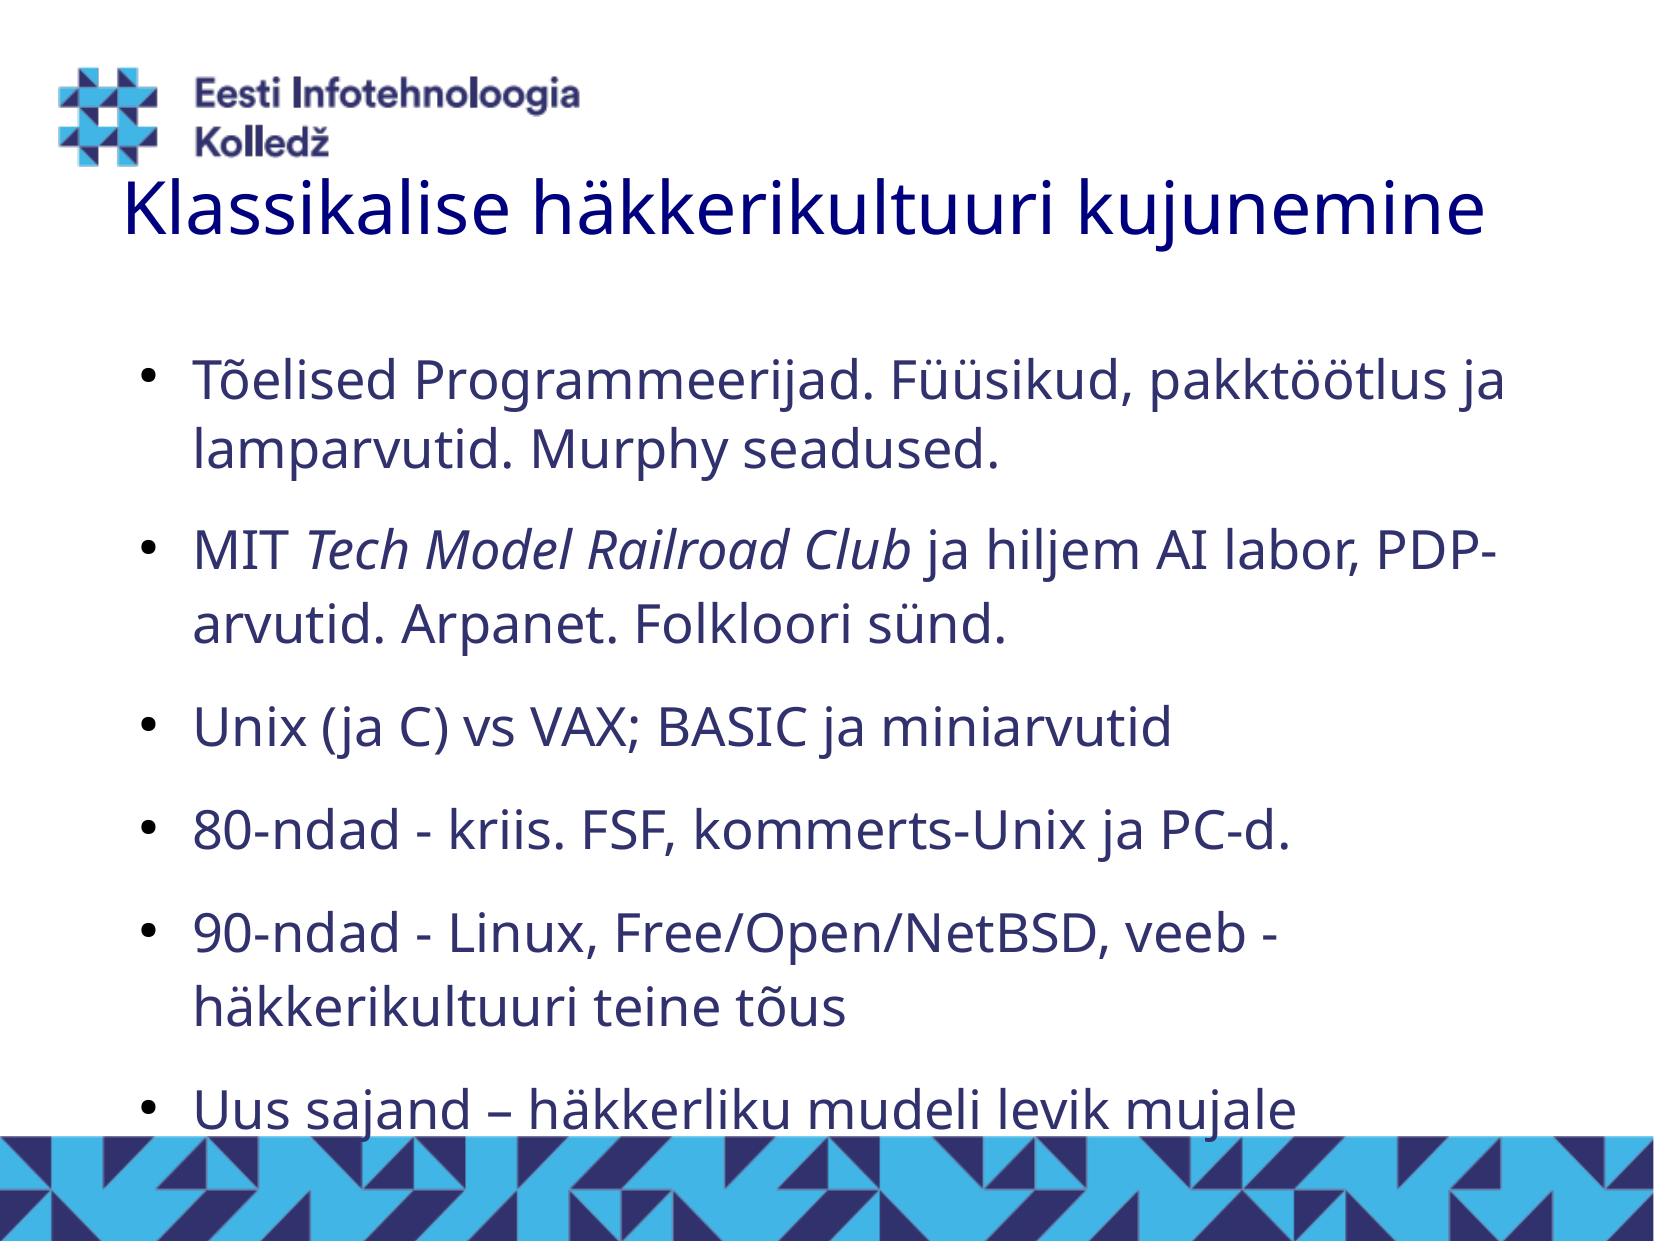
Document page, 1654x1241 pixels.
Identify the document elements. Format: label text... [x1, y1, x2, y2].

list Tõelised Programmeerijad. Füüsikud, pakktöötlus ja lamparvutid. Murphy seadused. MIT Tech Model Railroad Club ja hiljem AI labor, PDP-arvutid. Arpanet. Folkloori sünd. Unix (ja C) vs VAX; BASIC ja miniarvutid 80-ndad - kriis. FSF, kommerts-Unix ja PC-d. 90-ndad - Linux, Free/Open/NetBSD, veeb - häkkerikultuuri teine tõus Uus sajand – häkkerliku mudeli levik mujale [121, 344, 1534, 1217]
title Klassikalise häkkerikultuuri kujunemine [121, 102, 1534, 310]
